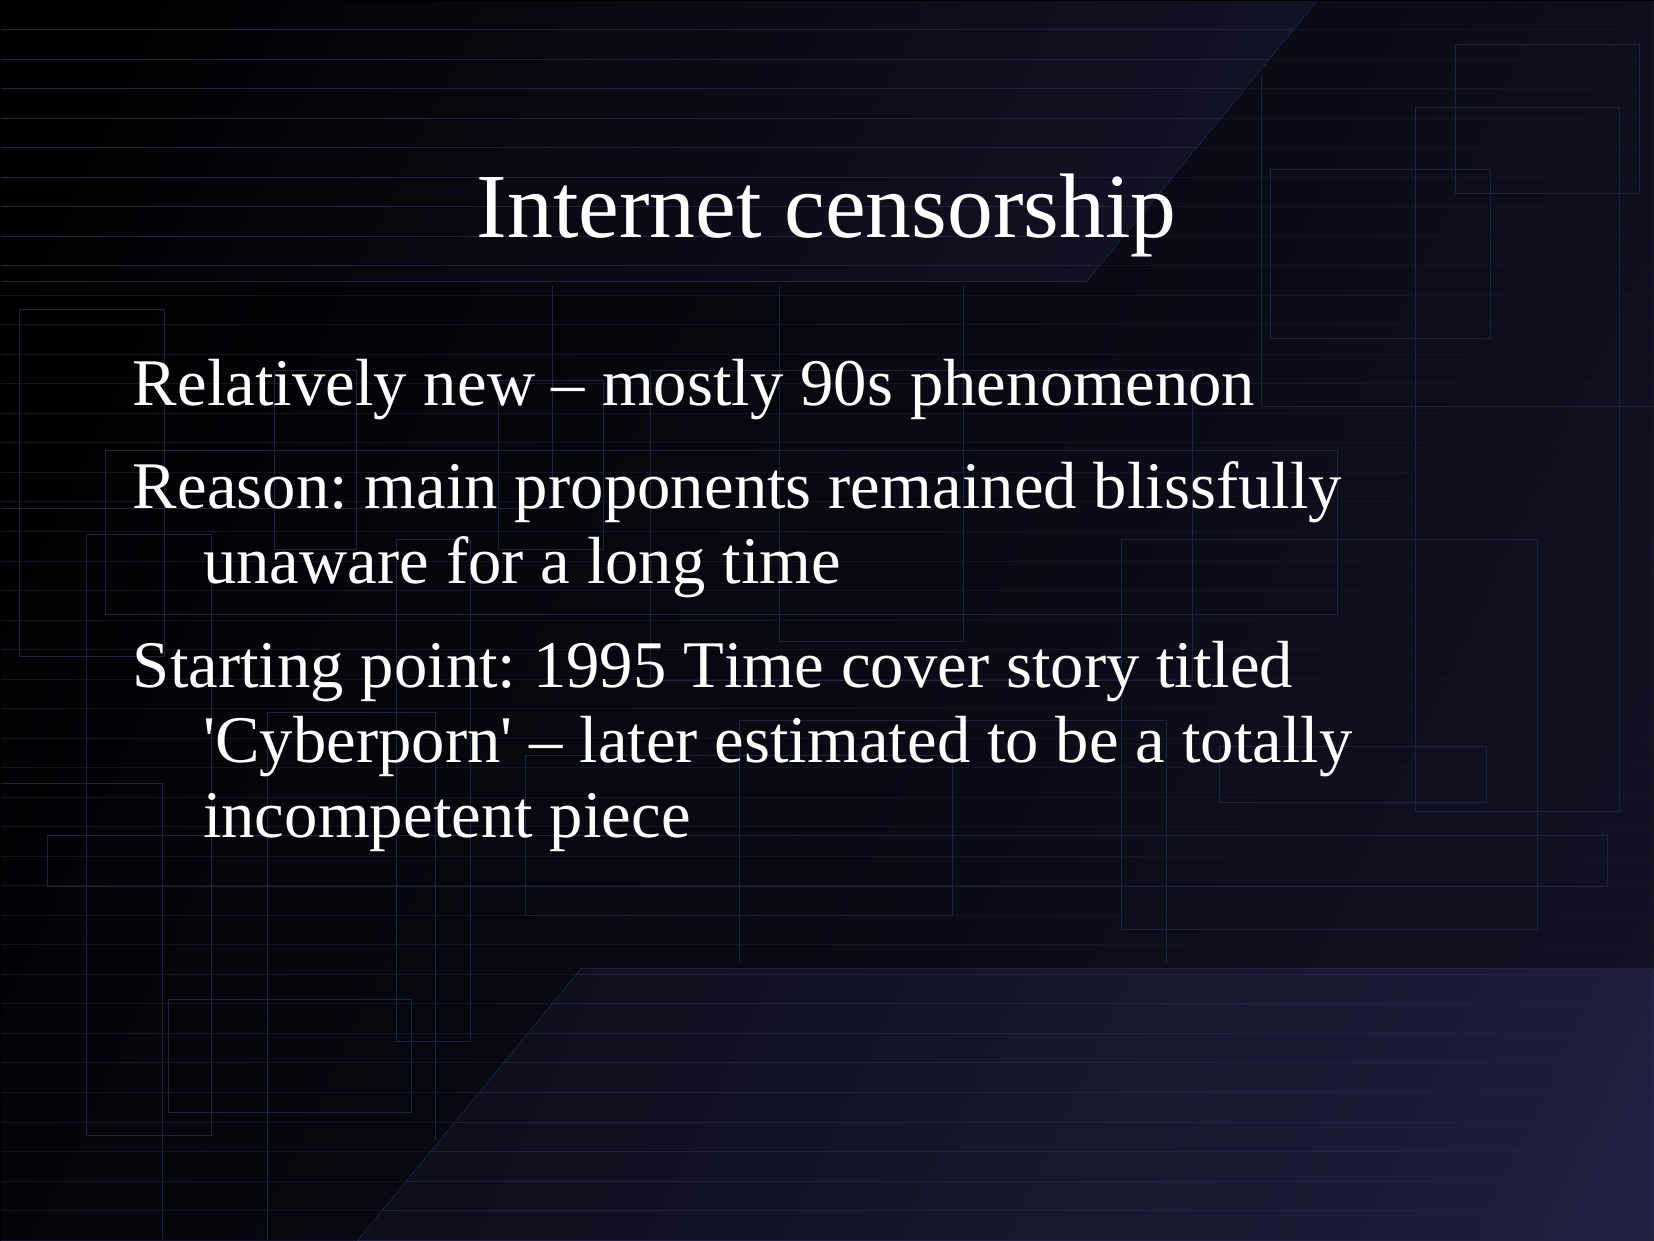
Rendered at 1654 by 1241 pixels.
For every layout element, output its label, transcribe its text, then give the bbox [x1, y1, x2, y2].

title Internet censorship [121, 102, 1534, 311]
list Relatively new – mostly 90s phenomenon Reason: main proponents remained blissfully unaware for a long time Starting point: 1995 Time cover story titled 'Cyberporn' – later estimated to be a totally incompetent piece [121, 344, 1534, 1127]
